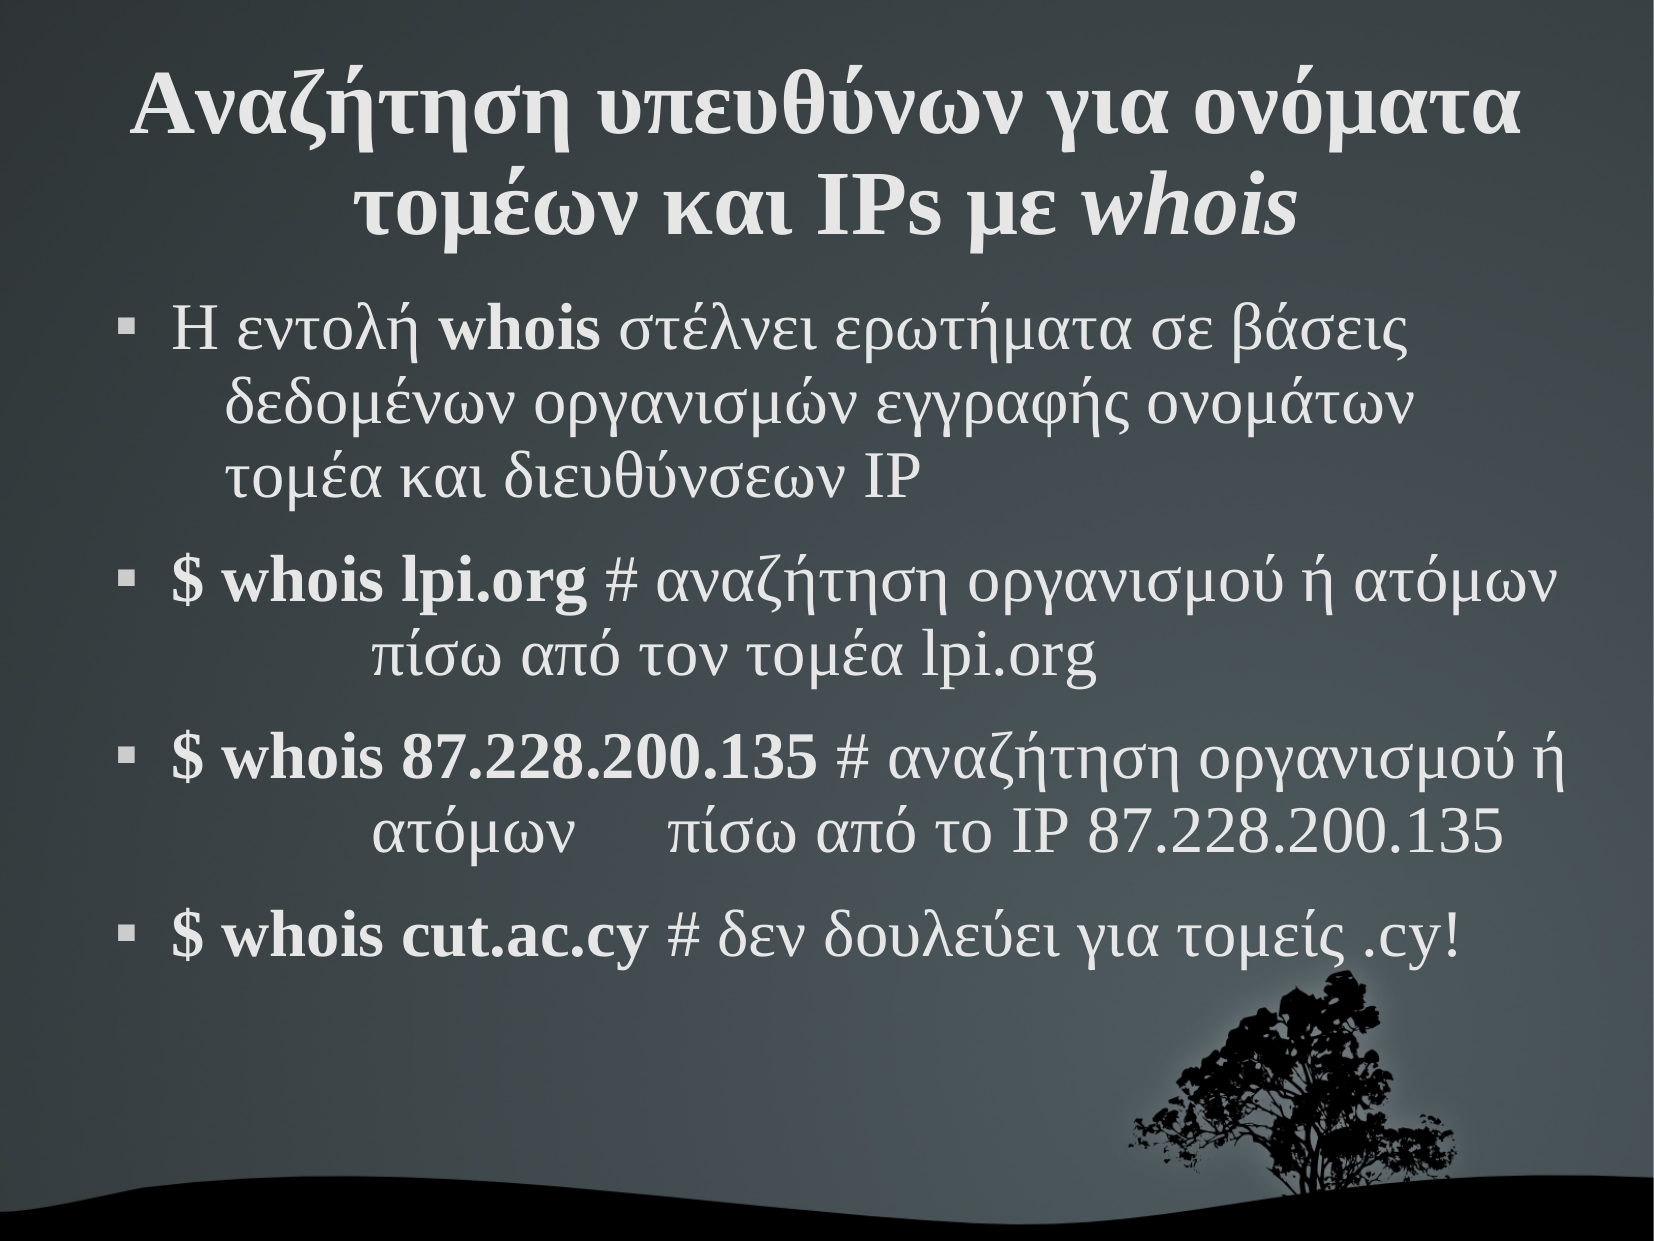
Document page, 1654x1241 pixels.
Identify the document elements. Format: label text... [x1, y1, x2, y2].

picture [0, 0, 1654, 1241]
title Αναζήτηση υπευθύνων για ονόματα τομέων και IPs με whois [82, 33, 1571, 273]
list Η εντολή whois στέλνει ερωτήματα σε βάσεις δεδομένων οργανισμών εγγραφής ονομάτων τομέα και διευθύνσεων IP $ whois lpi.org # αναζήτηση οργανισμού ή ατόμων πίσω από τον τομέα lpi.org $ whois 87.228.200.135 # αναζήτηση οργανισμού ή ατόμων πίσω από το IP 87.228.200.135 $ whois cut.ac.cy # δεν δουλεύει για τομείς .cy! [82, 290, 1571, 1109]
